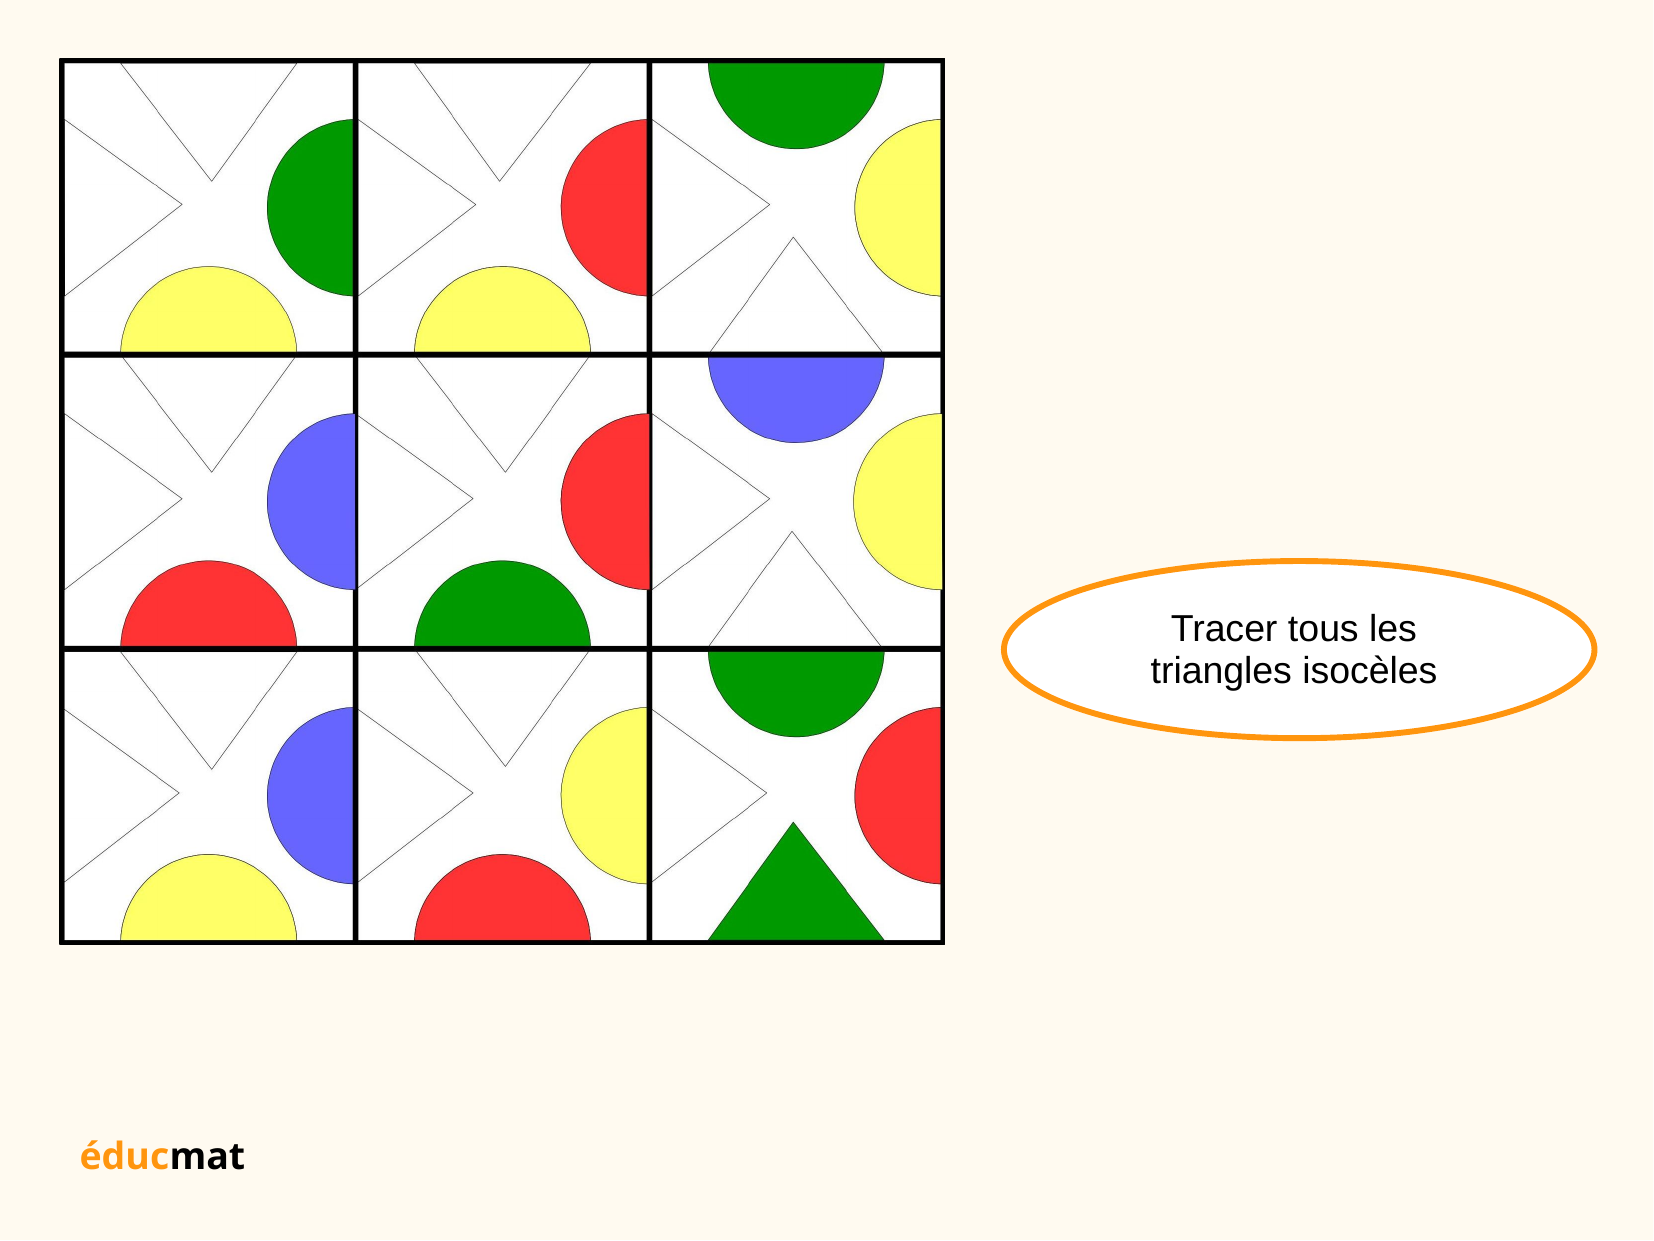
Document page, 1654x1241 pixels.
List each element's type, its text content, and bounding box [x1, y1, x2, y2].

picture [59, 58, 945, 945]
text_box éducmat [59, 1122, 266, 1183]
text_box Tracer tous les triangles isocèles [1003, 561, 1595, 739]
